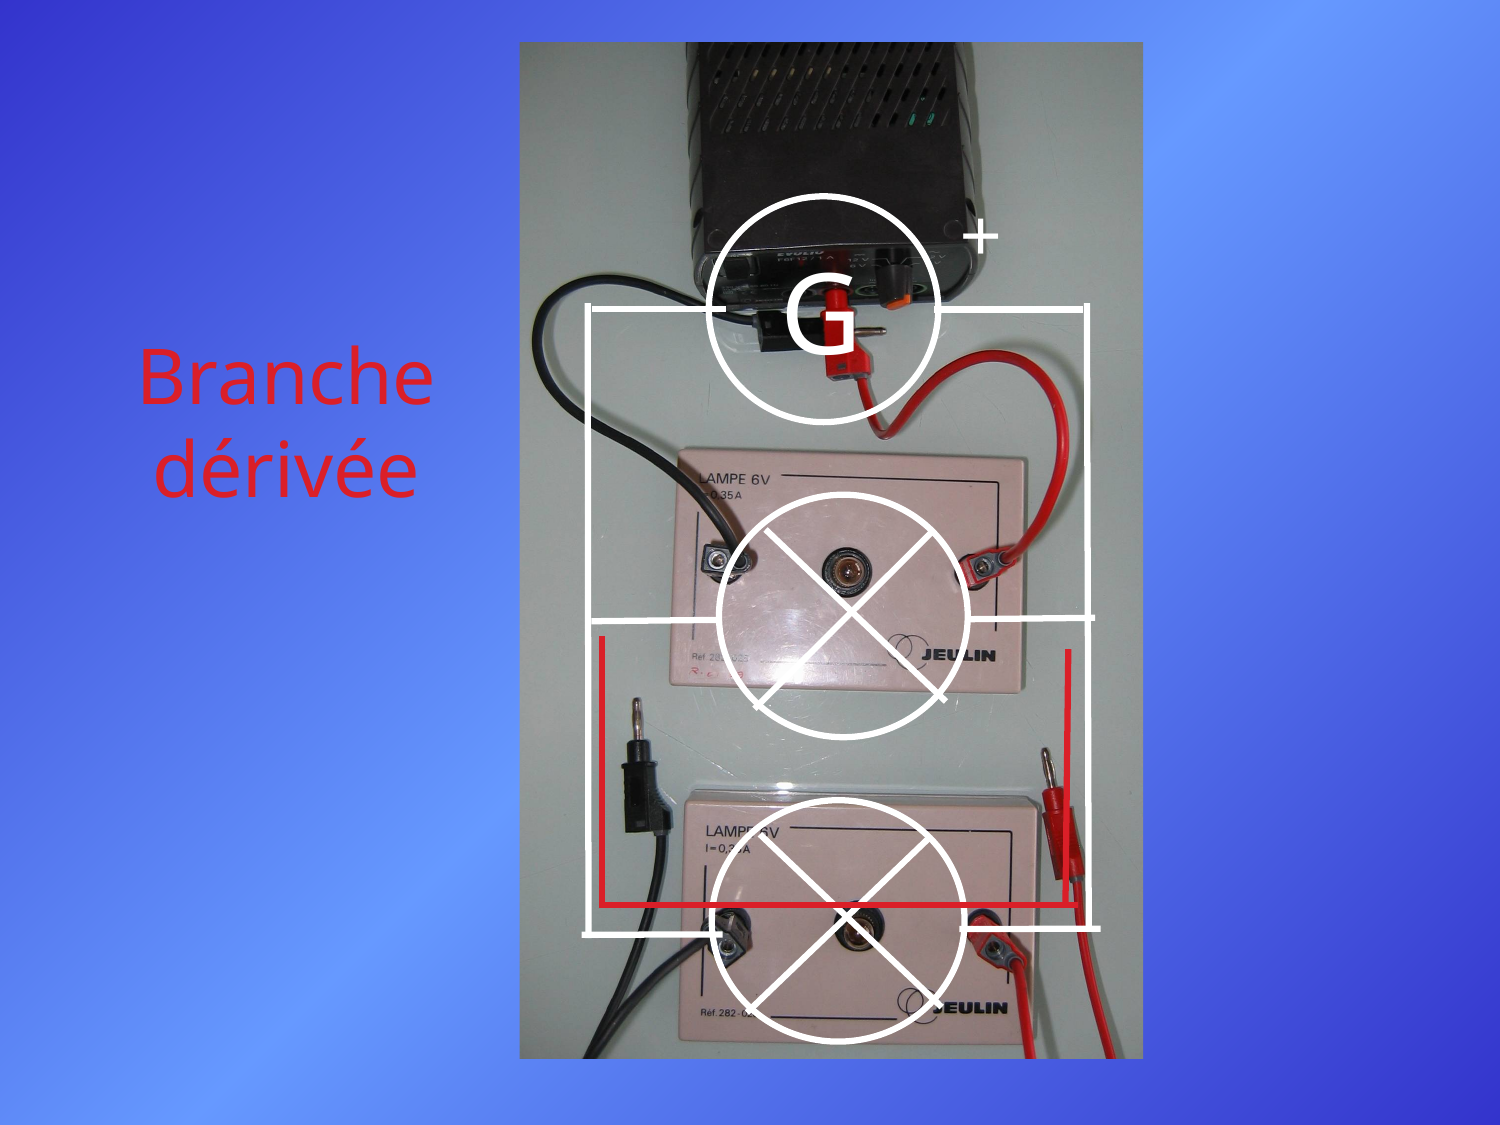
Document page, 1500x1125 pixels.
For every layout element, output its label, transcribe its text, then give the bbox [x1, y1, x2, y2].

picture [519, 42, 1144, 1059]
text_box G [737, 234, 887, 357]
text_box Branche dérivée [76, 320, 497, 513]
text_box + [944, 178, 1046, 279]
